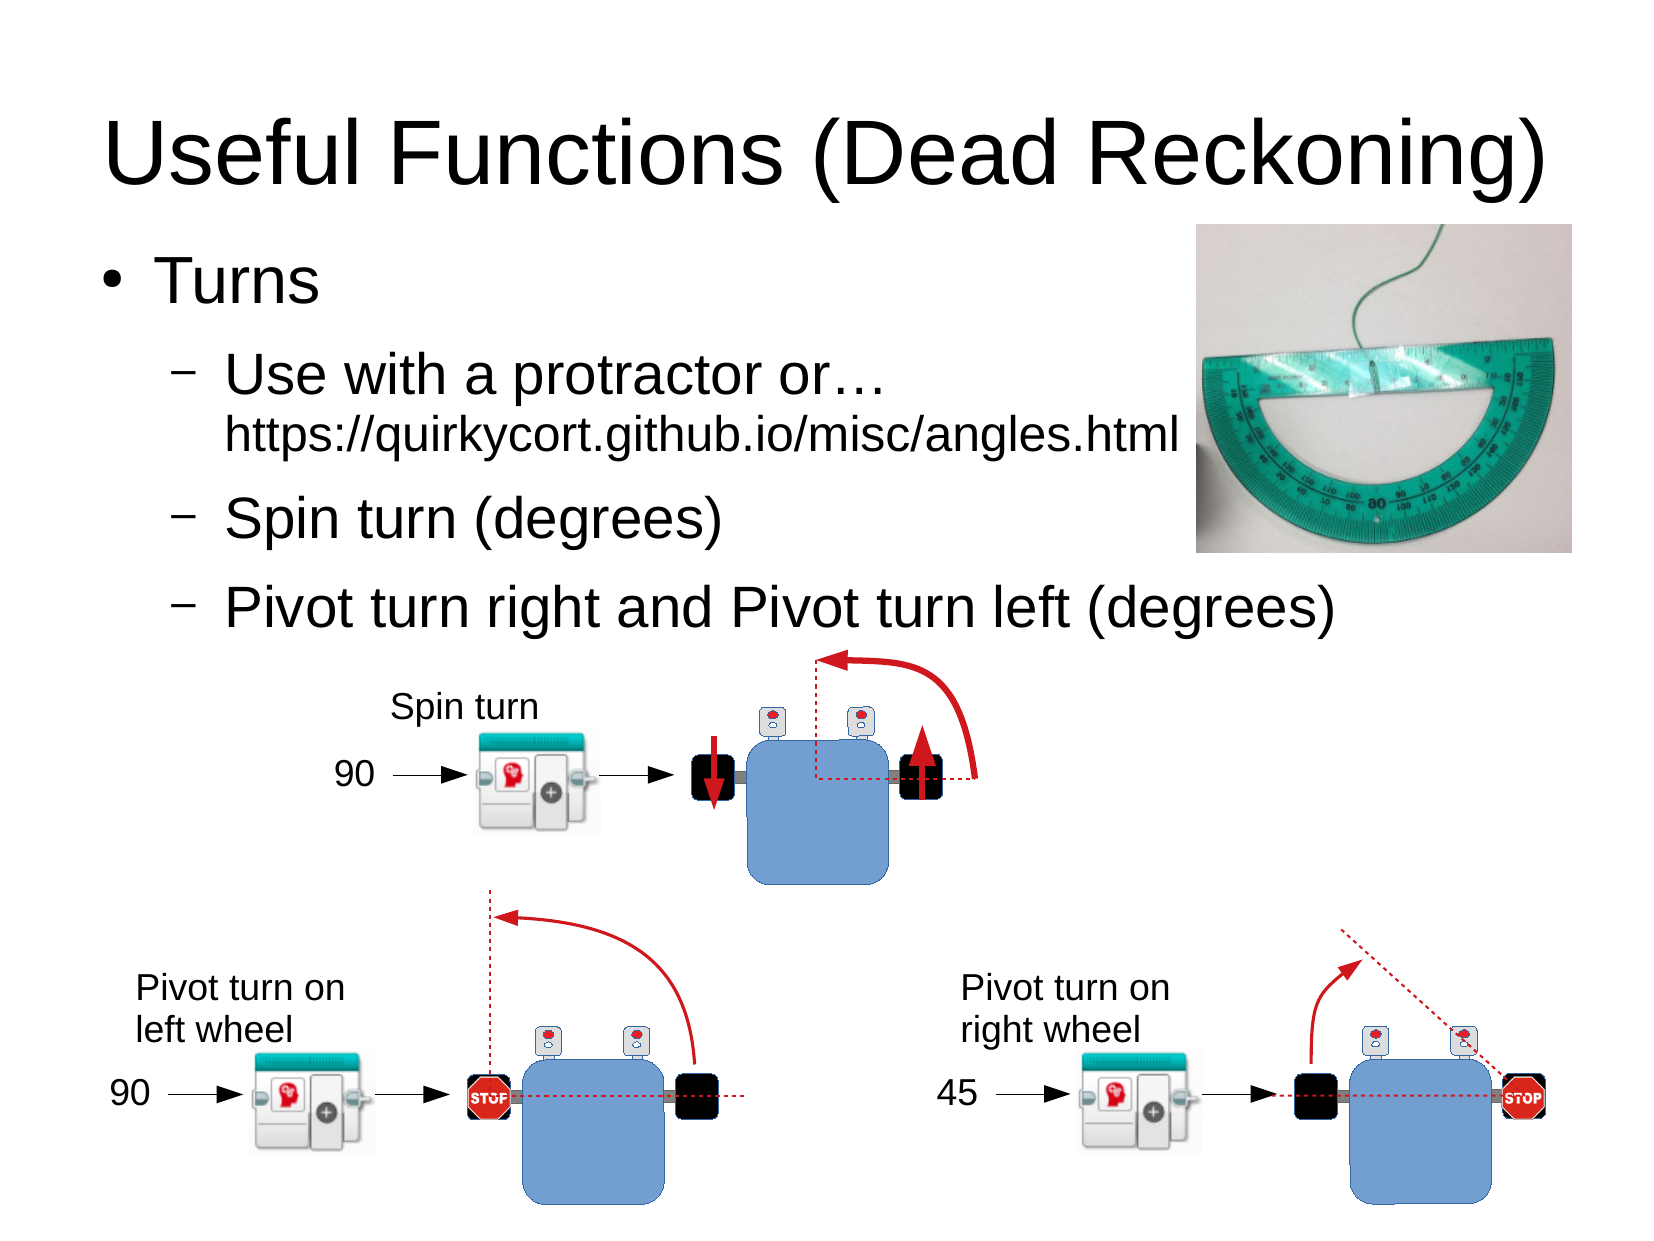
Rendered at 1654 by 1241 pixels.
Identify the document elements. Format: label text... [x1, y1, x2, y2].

text_box Pivot turn on left wheel [120, 959, 406, 1059]
picture [473, 736, 601, 835]
picture [1076, 1059, 1203, 1154]
text_box [1294, 1026, 1501, 1205]
text_box [717, 706, 919, 885]
text_box Spin turn [375, 678, 661, 736]
text_box [925, 754, 943, 800]
text_box 45 [857, 1063, 993, 1121]
title Useful Functions (Dead Reckoning) [82, 49, 1571, 242]
picture [467, 1076, 511, 1120]
text_box [511, 1026, 719, 1205]
text_box Pivot turn on right wheel [945, 959, 1231, 1059]
picture [1196, 224, 1572, 553]
text_box 90 [255, 744, 391, 802]
list Turns Use with a protractor or… https://quirkycort.github.io/misc/angles.html Spin turn (degrees) Pivot turn right and Pivot turn left (degrees) [82, 242, 1571, 963]
picture [249, 1059, 376, 1155]
text_box [691, 754, 711, 801]
text_box 90 [30, 1064, 166, 1122]
picture [1501, 1076, 1545, 1120]
